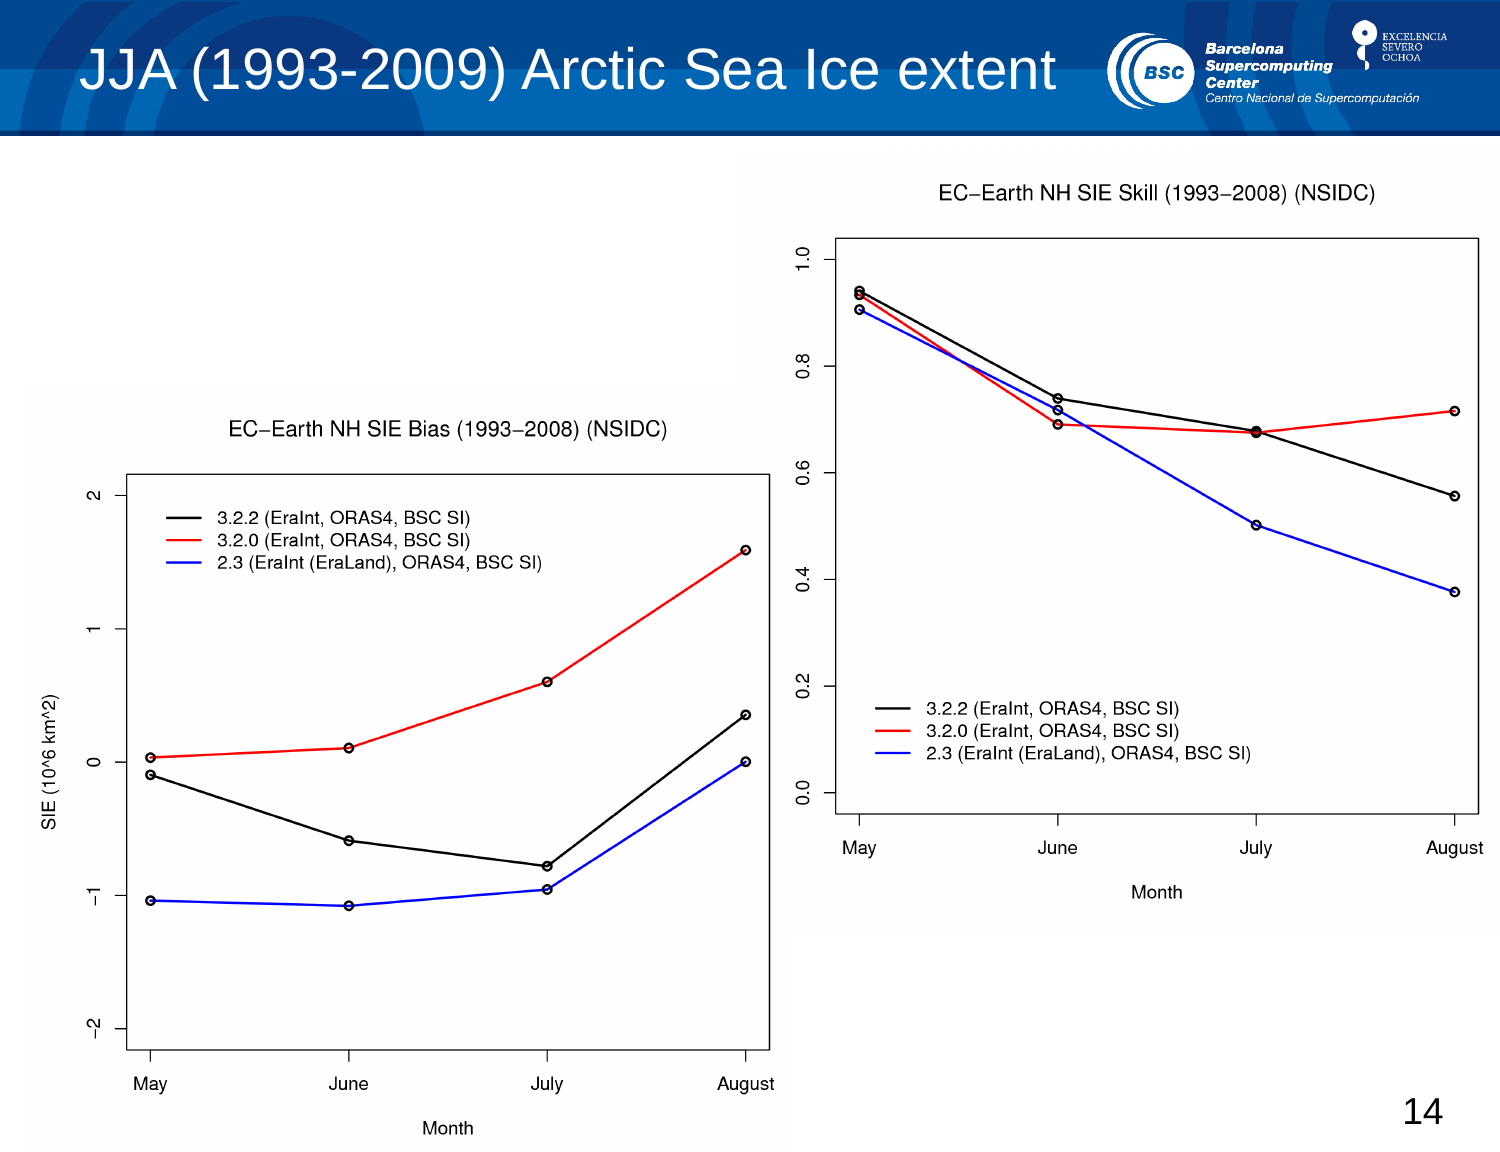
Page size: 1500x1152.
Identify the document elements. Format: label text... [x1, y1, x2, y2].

picture [23, 148, 1500, 1152]
title JJA (1993-2009) Arctic Sea Ice extent [65, 23, 1081, 138]
picture [0, 0, 1500, 136]
